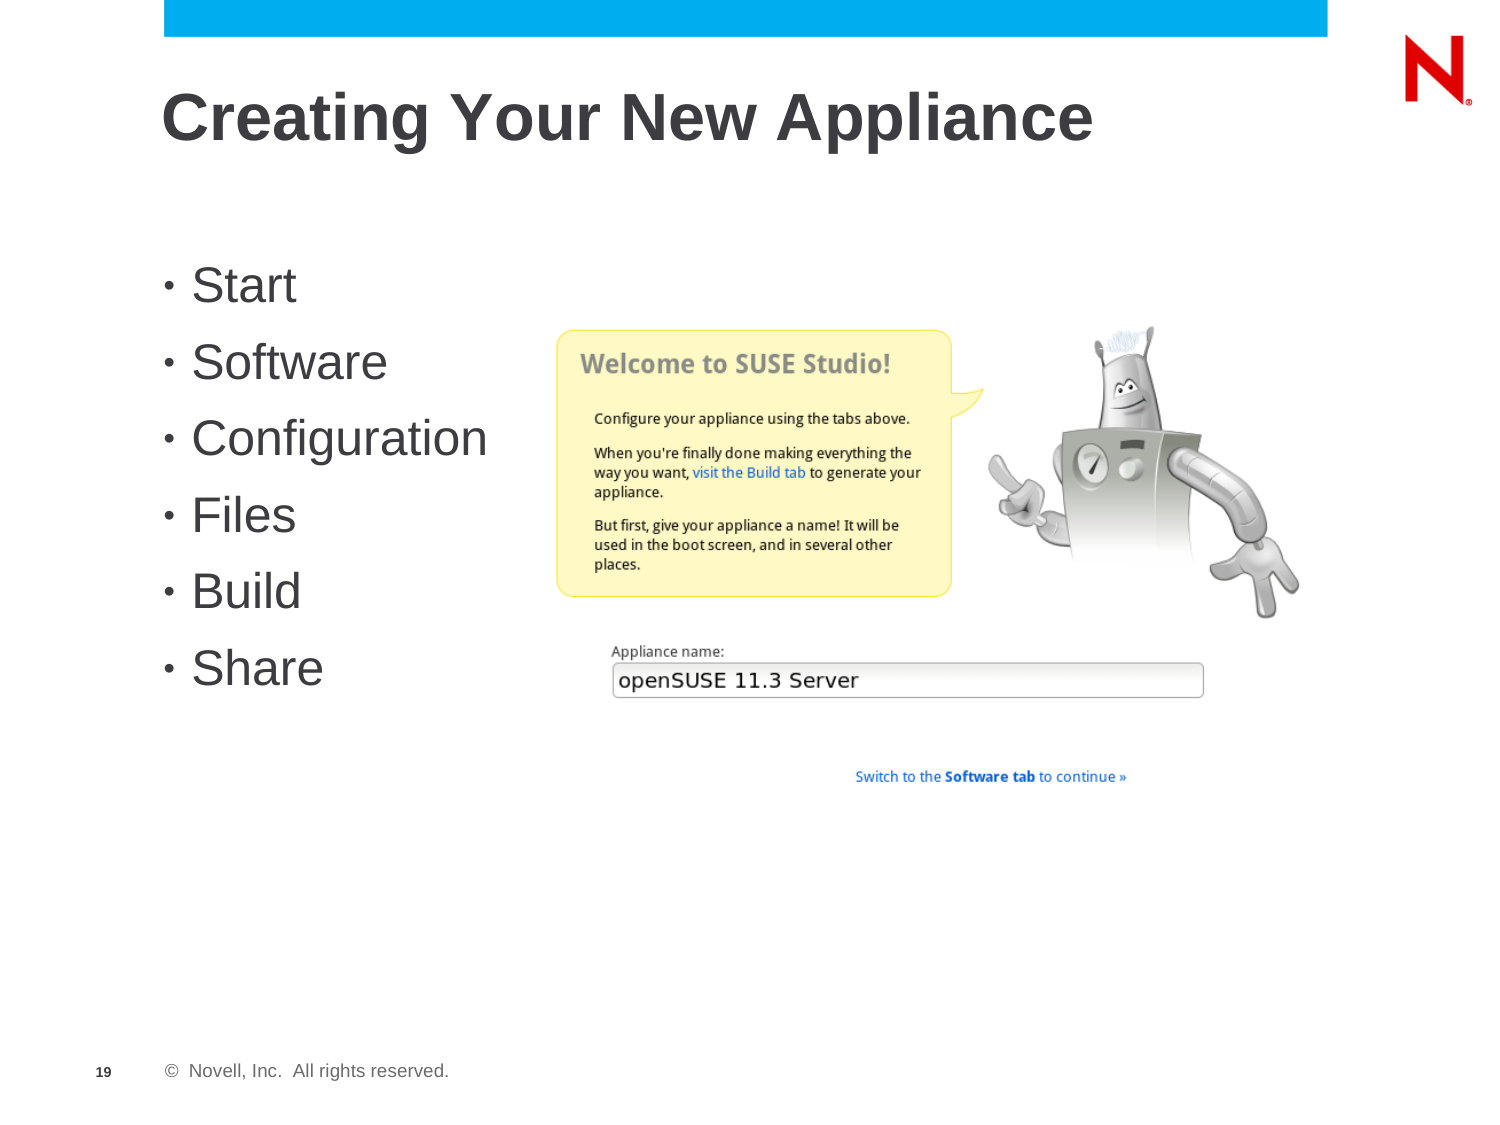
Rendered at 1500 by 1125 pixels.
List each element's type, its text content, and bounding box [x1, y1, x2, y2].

picture [537, 308, 1313, 806]
picture [1403, 32, 1473, 107]
title Creating Your New Appliance [161, 37, 1383, 201]
list Start Software Configuration Files Build Share [163, 254, 1404, 986]
